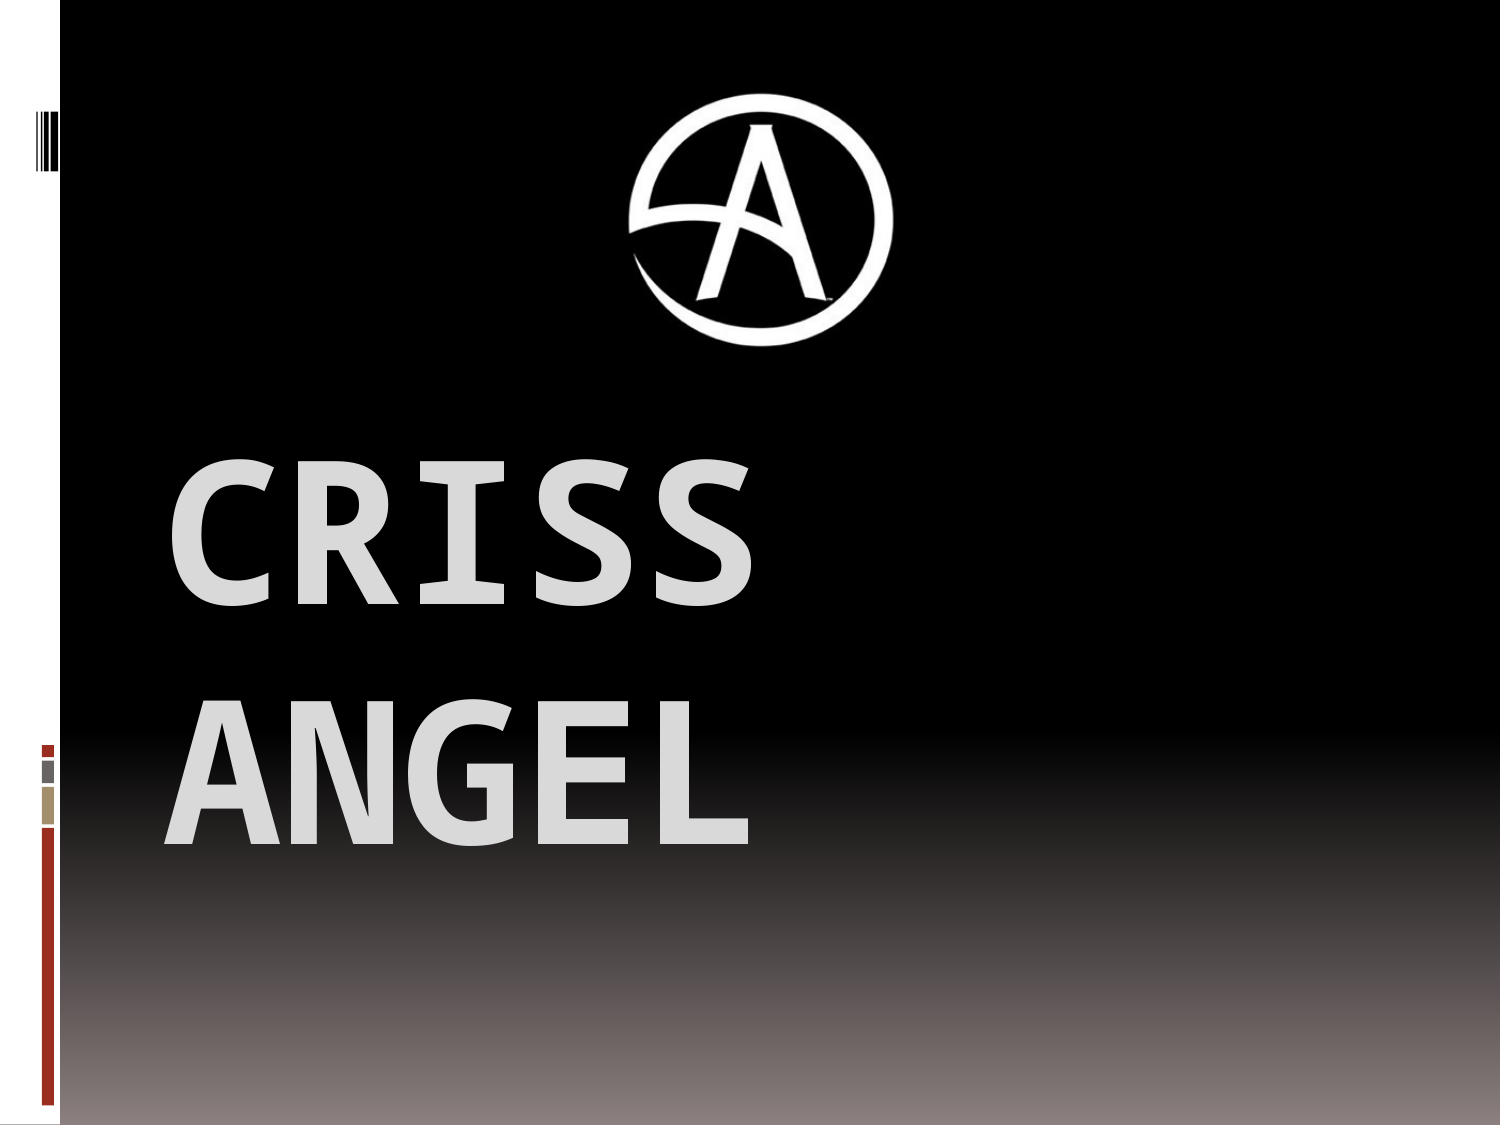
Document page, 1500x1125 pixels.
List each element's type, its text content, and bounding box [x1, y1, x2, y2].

title Criss Angel [147, 397, 1423, 662]
picture [608, 66, 916, 374]
